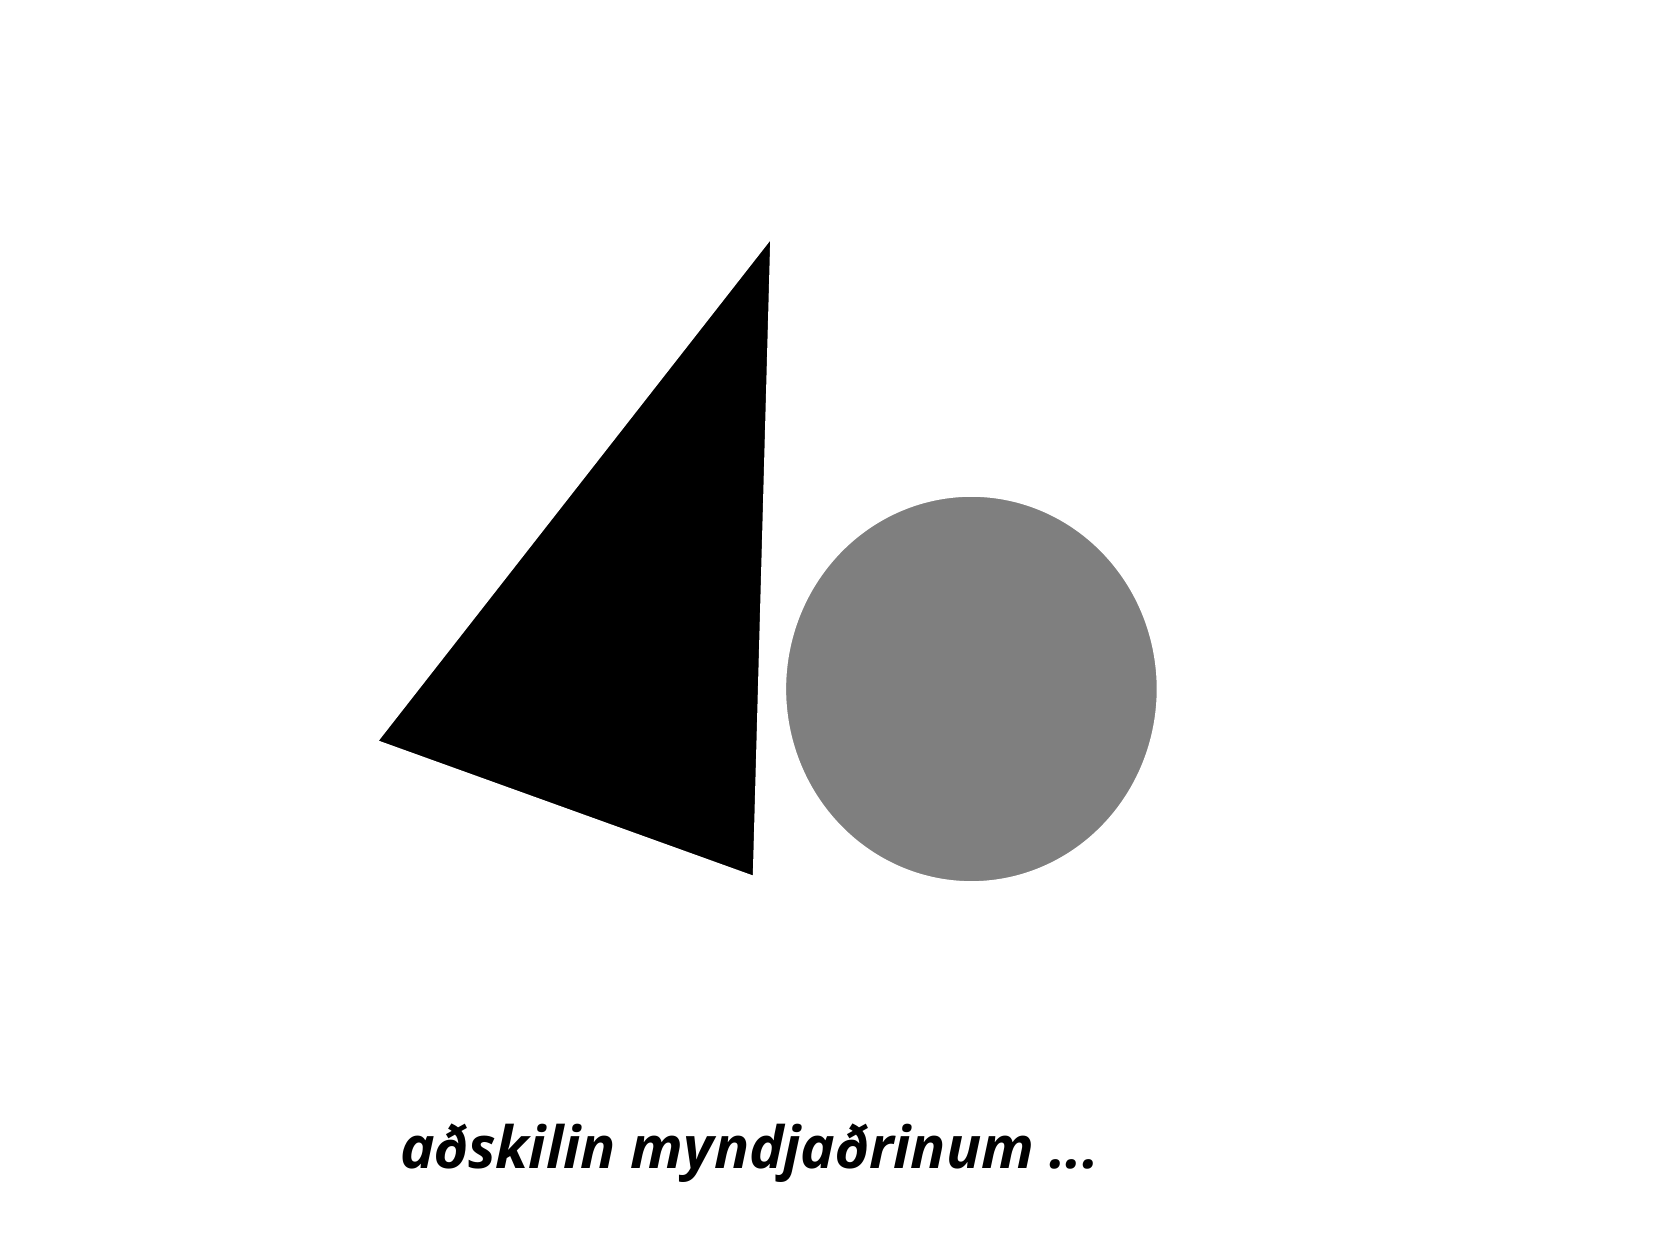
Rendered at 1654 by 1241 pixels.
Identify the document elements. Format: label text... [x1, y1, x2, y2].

text_box [785, 496, 1158, 882]
text_box aðskilin myndjaðrinum ... [385, 1102, 1489, 1188]
text_box [377, 238, 772, 877]
